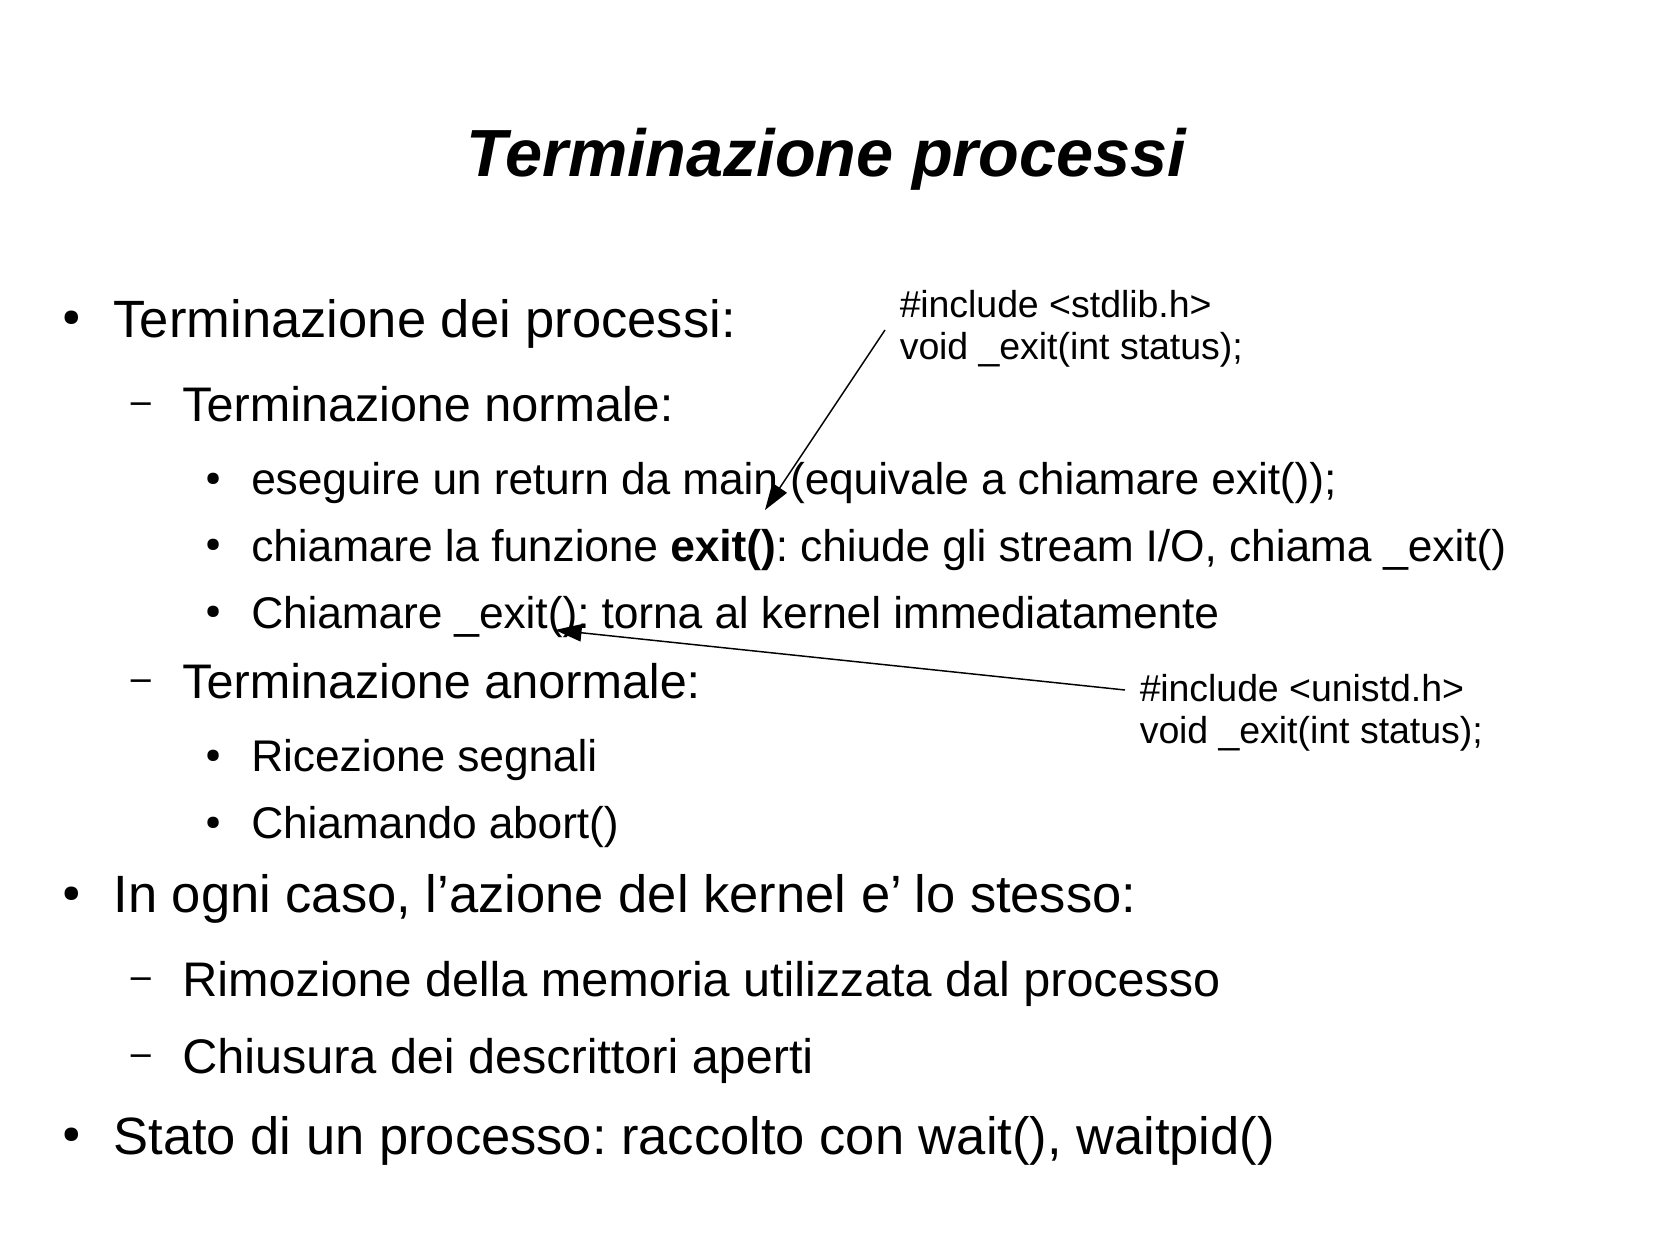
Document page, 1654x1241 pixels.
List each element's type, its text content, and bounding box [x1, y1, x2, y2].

list Terminazione dei processi: Terminazione normale: eseguire un return da main (equivale a chiamare exit()); chiamare la funzione exit(): chiude gli stream I/O, chiama _exit() Chiamare _exit(): torna al kernel immediatamente Terminazione anormale: Ricezione segnali Chiamando abort() In ogni caso, l’azione del kernel e’ lo stesso: Rimozione della memoria utilizzata dal processo Chiusura dei descrittori aperti Stato di un processo: raccolto con wait(), waitpid() [45, 290, 1621, 1171]
text_box #include <stdlib.h> void _exit(int status); [885, 276, 1519, 376]
title Terminazione processi [82, 49, 1571, 257]
text_box #include <unistd.h> void _exit(int status); [1125, 660, 1621, 759]
